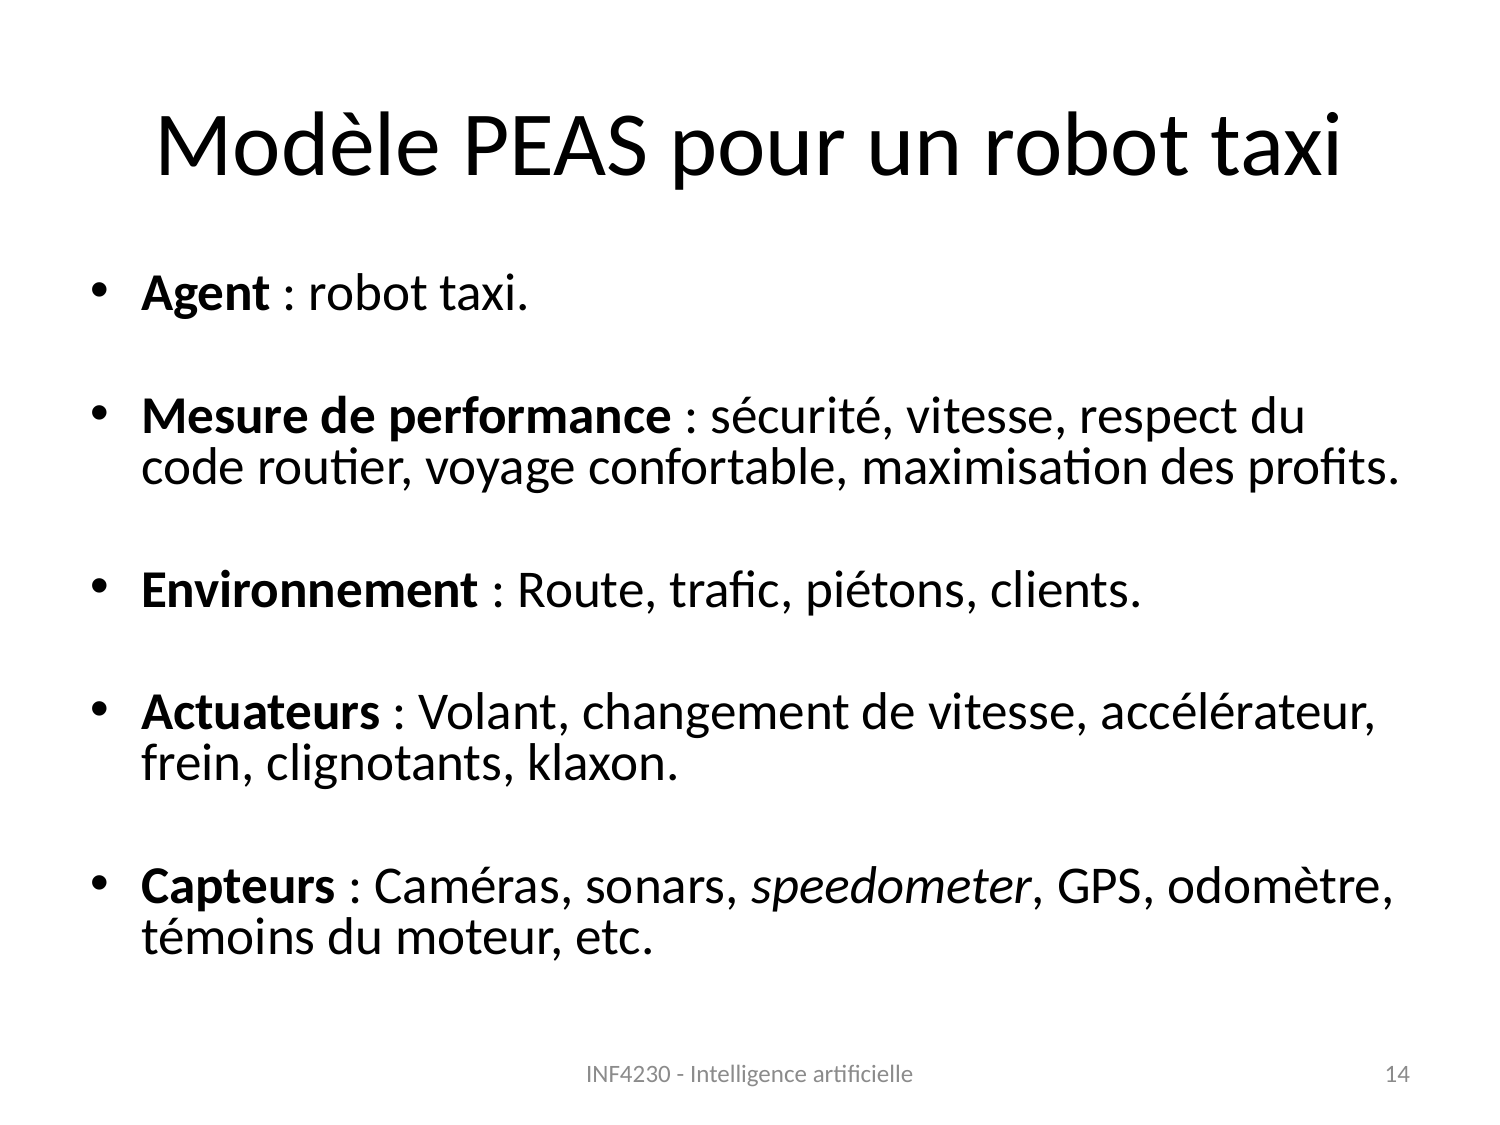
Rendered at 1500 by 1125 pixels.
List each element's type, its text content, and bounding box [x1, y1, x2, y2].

list Agent : robot taxi. Mesure de performance : sécurité, vitesse, respect du code routier, voyage confortable, maximisation des profits. Environnement : Route, trafic, piétons, clients. Actuateurs : Volant, changement de vitesse, accélérateur, frein, clignotants, klaxon. Capteurs : Caméras, sonars, speedometer, GPS, odomètre, témoins du moteur, etc. [75, 262, 1425, 1005]
slide_number <numéro> [1074, 1042, 1425, 1103]
footer INF4230 - Intelligence artificielle [512, 1042, 988, 1103]
title Modèle PEAS pour un robot taxi [75, 45, 1425, 233]
